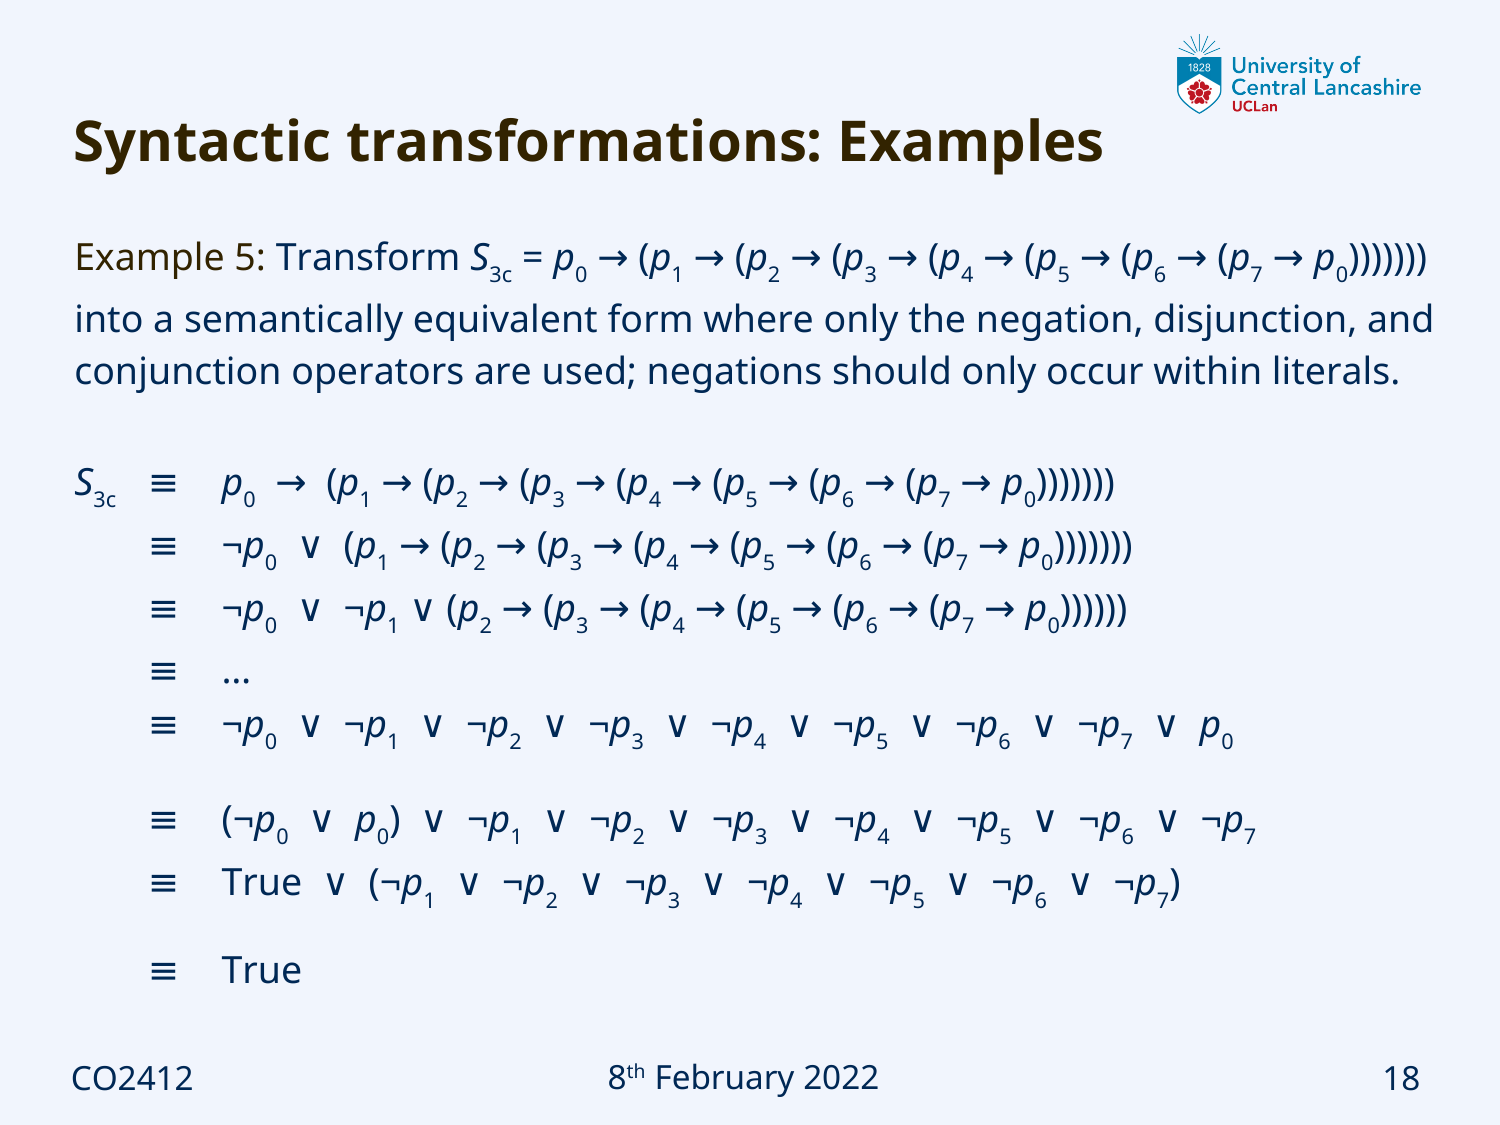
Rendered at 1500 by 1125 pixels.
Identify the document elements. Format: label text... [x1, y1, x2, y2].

picture [1177, 34, 1421, 93]
title Syntactic transformations: Examples [58, 93, 1475, 186]
text_box S3c ≡ p0 → (p1 → (p2 → (p3 → (p4 → (p5 → (p6 → (p7 → p0))))))) ≡ ¬p0 ∨ (p1 → (p2 → (p3 → (p4 → (p5 → (p6 → (p7 → p0))))))) ≡ ¬p0 ∨ ¬p1 ∨ (p2 → (p3 → (p4 → (p5 → (p6 → (p7 → p0)))))) ≡ … ≡ ¬p0 ∨ ¬p1 ∨ ¬p2 ∨ ¬p3 ∨ ¬p4 ∨ ¬p5 ∨ ¬p6 ∨ ¬p7 ∨ p0 ≡ (¬p0 ∨ p0) ∨ ¬p1 ∨ ¬p2 ∨ ¬p3 ∨ ¬p4 ∨ ¬p5 ∨ ¬p6 ∨ ¬p7 ≡ True ∨ (¬p1 ∨ ¬p2 ∨ ¬p3 ∨ ¬p4 ∨ ¬p5 ∨ ¬p6 ∨ ¬p7) ≡ True [59, 440, 1435, 999]
text_box Example 5: Transform S3c = p0 → (p1 → (p2 → (p3 → (p4 → (p5 → (p6 → (p7 → p0))))))) into a semantically equivalent form where only the negation, disjunction, and conjunction operators are used; negations should only occur within literals. [59, 216, 1458, 417]
